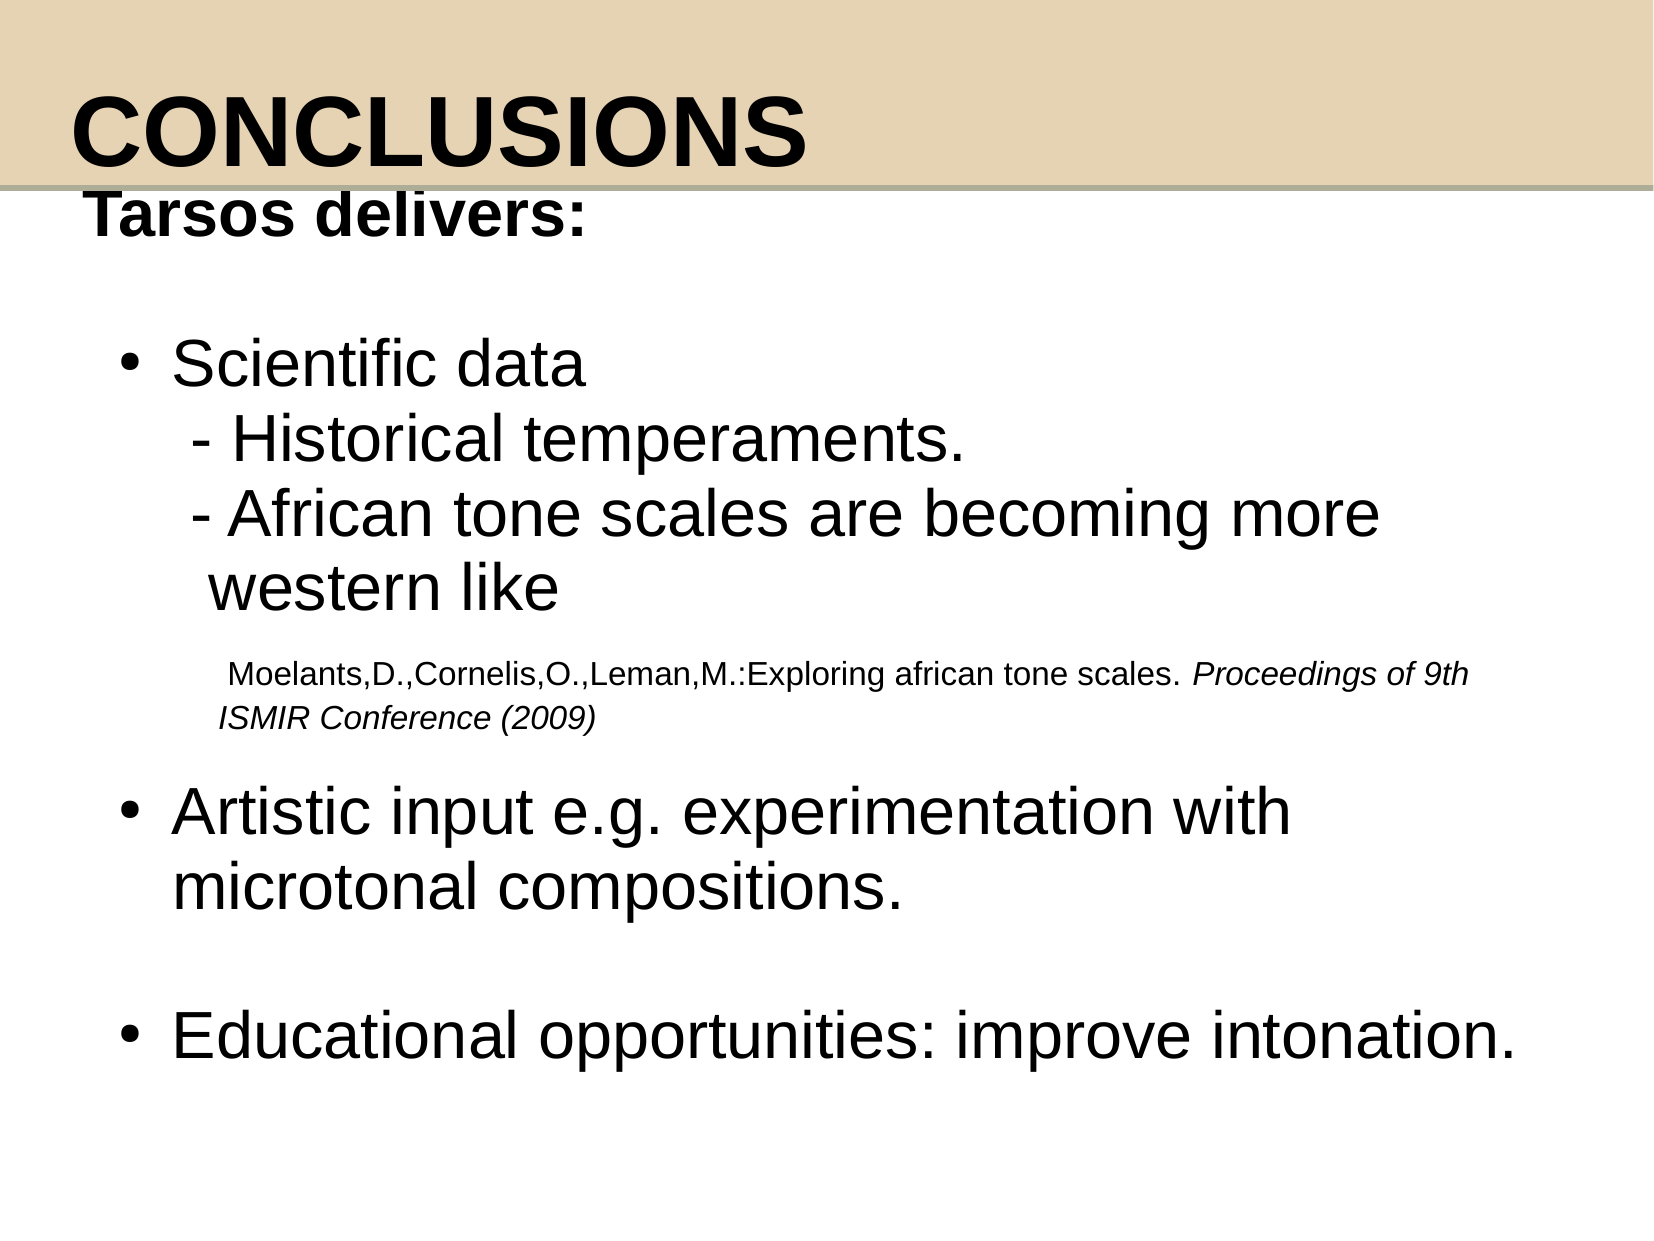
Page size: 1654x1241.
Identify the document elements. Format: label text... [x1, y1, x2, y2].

subtitle Tarsos delivers: Scientific data - Historical temperaments. - African tone scales are becoming more western like Moelants,D.,Cornelis,O.,Leman,M.:Exploring african tone scales. Proceedings of 9th ISMIR Conference (2009) Artistic input e.g. experimentation with microtonal compositions. Educational opportunities: improve intonation. [82, 233, 1571, 1166]
title CONCLUSIONS [0, 0, 1654, 188]
